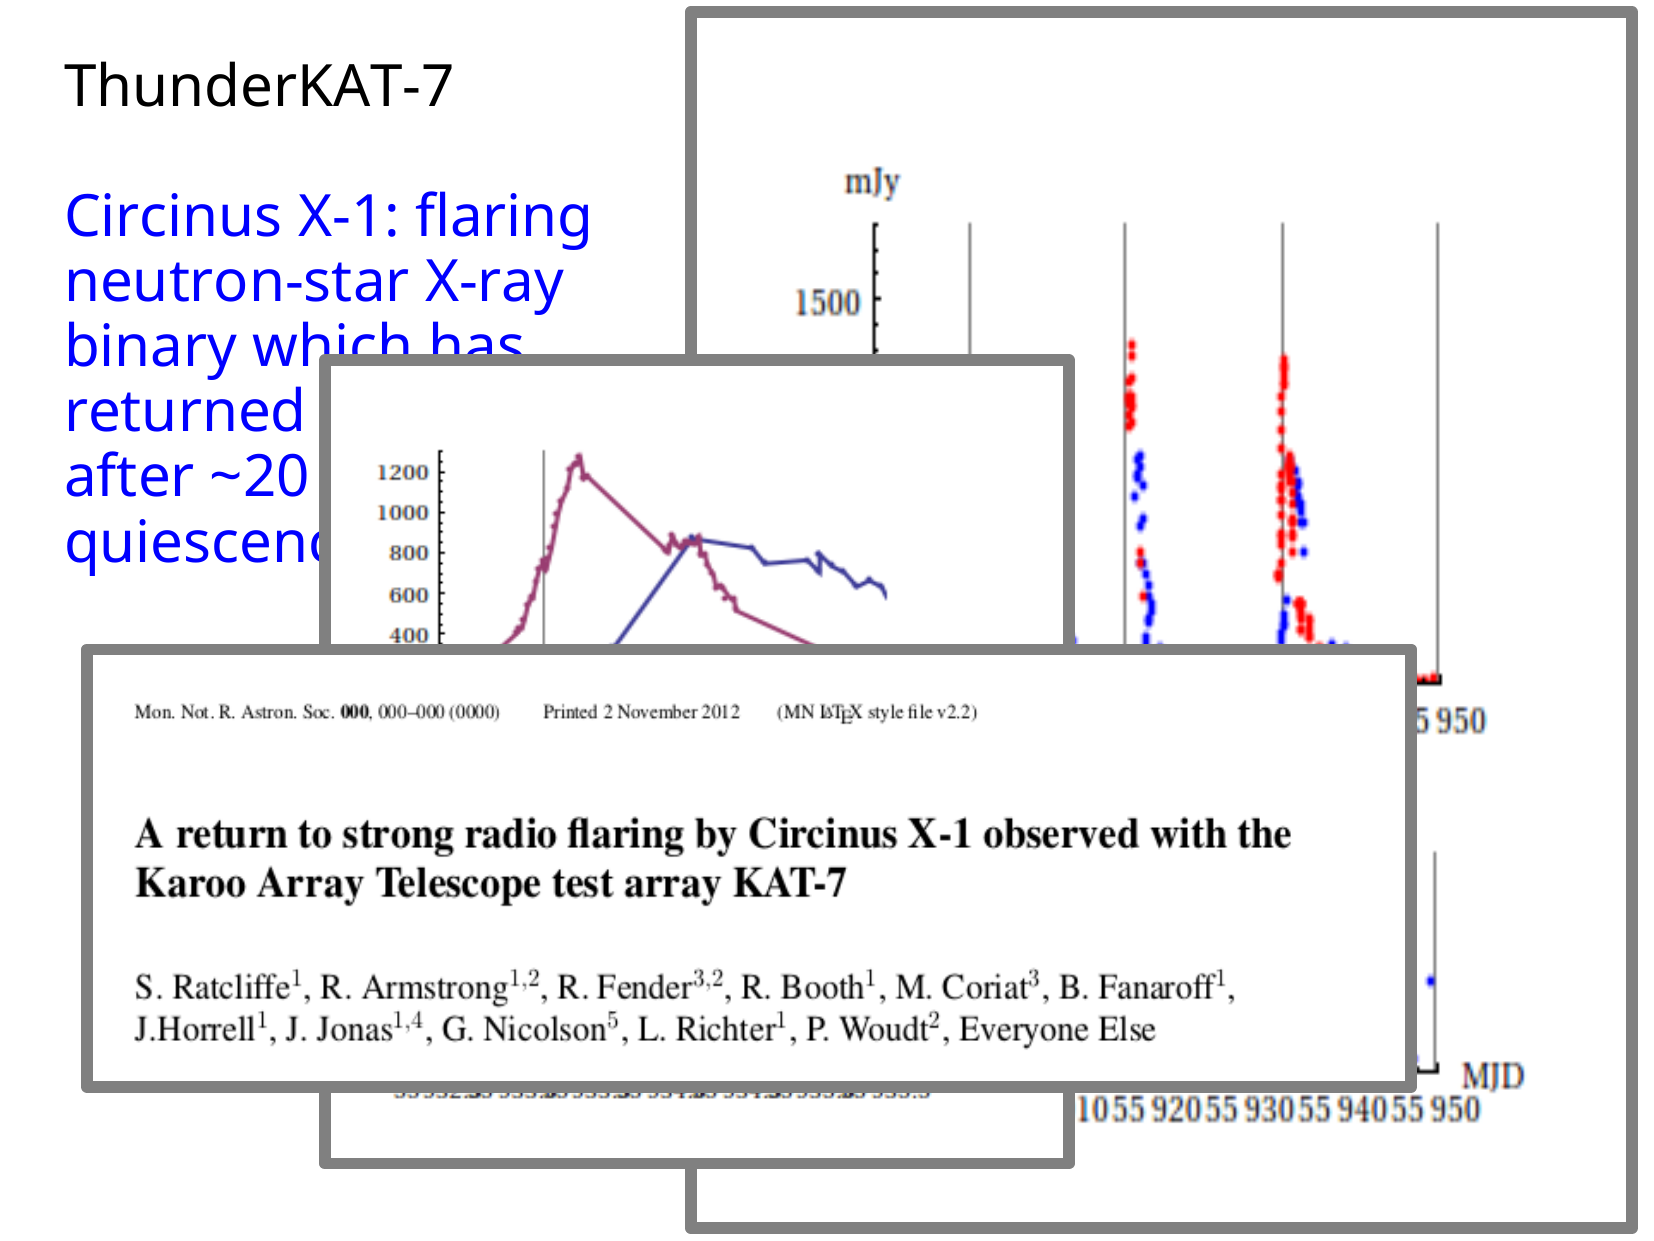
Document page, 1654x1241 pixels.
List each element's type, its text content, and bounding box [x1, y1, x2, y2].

picture [696, 17, 1626, 1223]
picture [92, 655, 1406, 1081]
picture [330, 366, 1063, 644]
text_box ThunderKAT-7 Circinus X-1: flaring neutron-star X-ray binary which has returned to activity after ~20 years of quiescence [49, 47, 685, 713]
picture [330, 1093, 1063, 1158]
